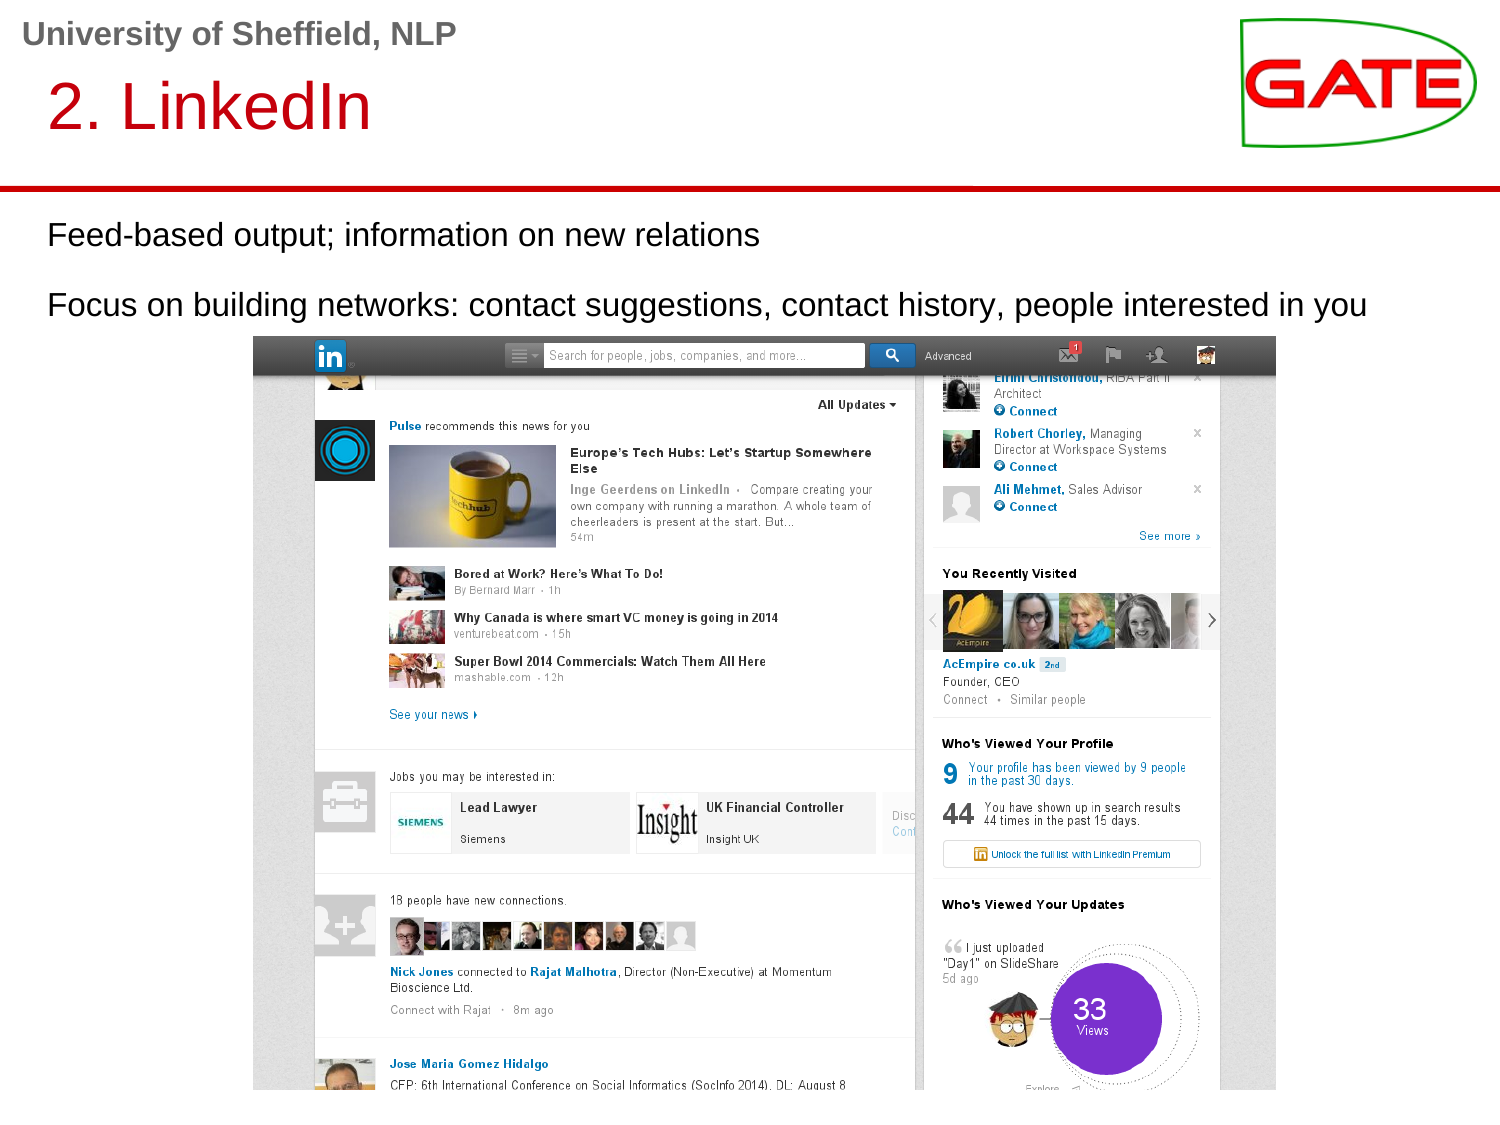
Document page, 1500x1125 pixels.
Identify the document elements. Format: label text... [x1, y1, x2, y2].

picture [253, 336, 1276, 1090]
text_box Feed-based output; information on new relations Focus on building networks: contact suggestions, contact history, people interested in you [47, 212, 1500, 1064]
picture [1240, 18, 1477, 148]
text_box 2. LinkedIn [47, 47, 1267, 168]
